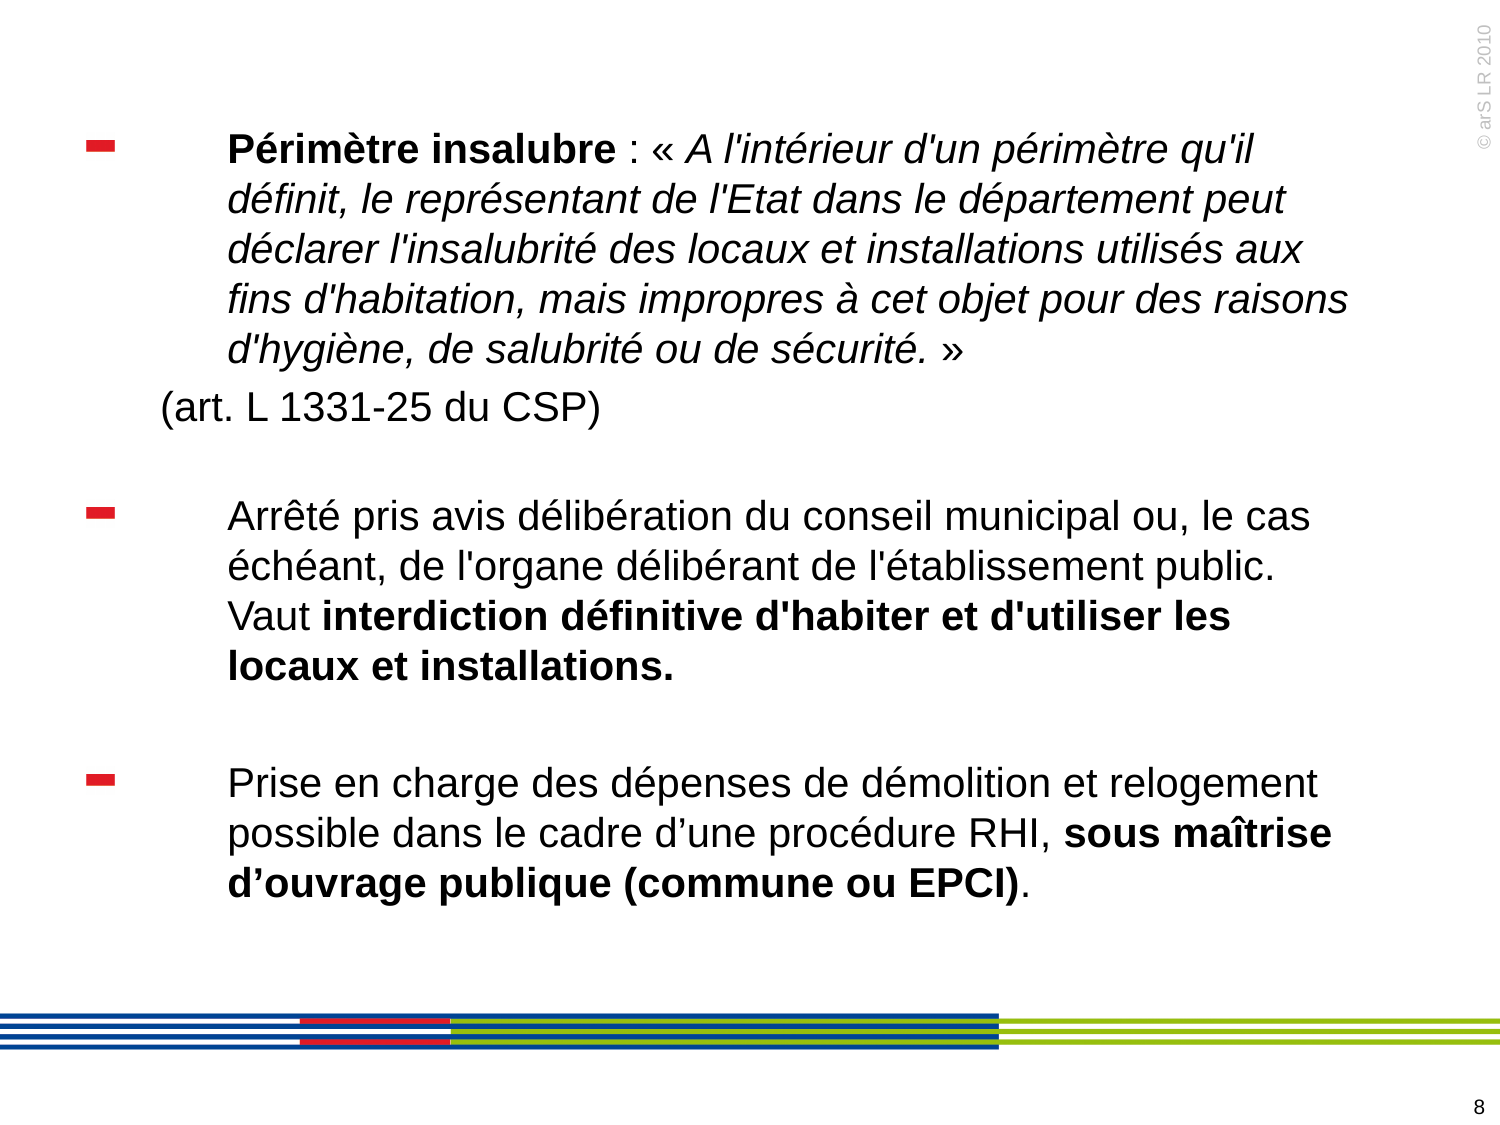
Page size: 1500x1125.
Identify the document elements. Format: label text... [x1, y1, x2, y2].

list Périmètre insalubre : « A l'intérieur d'un périmètre qu'il définit, le représentant de l'Etat dans le département peut déclarer l'insalubrité des locaux et installations utilisés aux fins d'habitation, mais impropres à cet objet pour des raisons d'hygiène, de salubrité ou de sécurité. » (art. L 1331-25 du CSP) Arrêté pris avis délibération du conseil municipal ou, le cas échéant, de l'organe délibérant de l'établissement public. Vaut interdiction définitive d'habiter et d'utiliser les locaux et installations. Prise en charge des dépenses de démolition et relogement possible dans le cadre d’une procédure RHI, sous maîtrise d’ouvrage publique (commune ou EPCI). [71, 114, 1388, 1002]
slide_number <numéro> [1149, 1085, 1500, 1125]
picture [0, 999, 1500, 1063]
